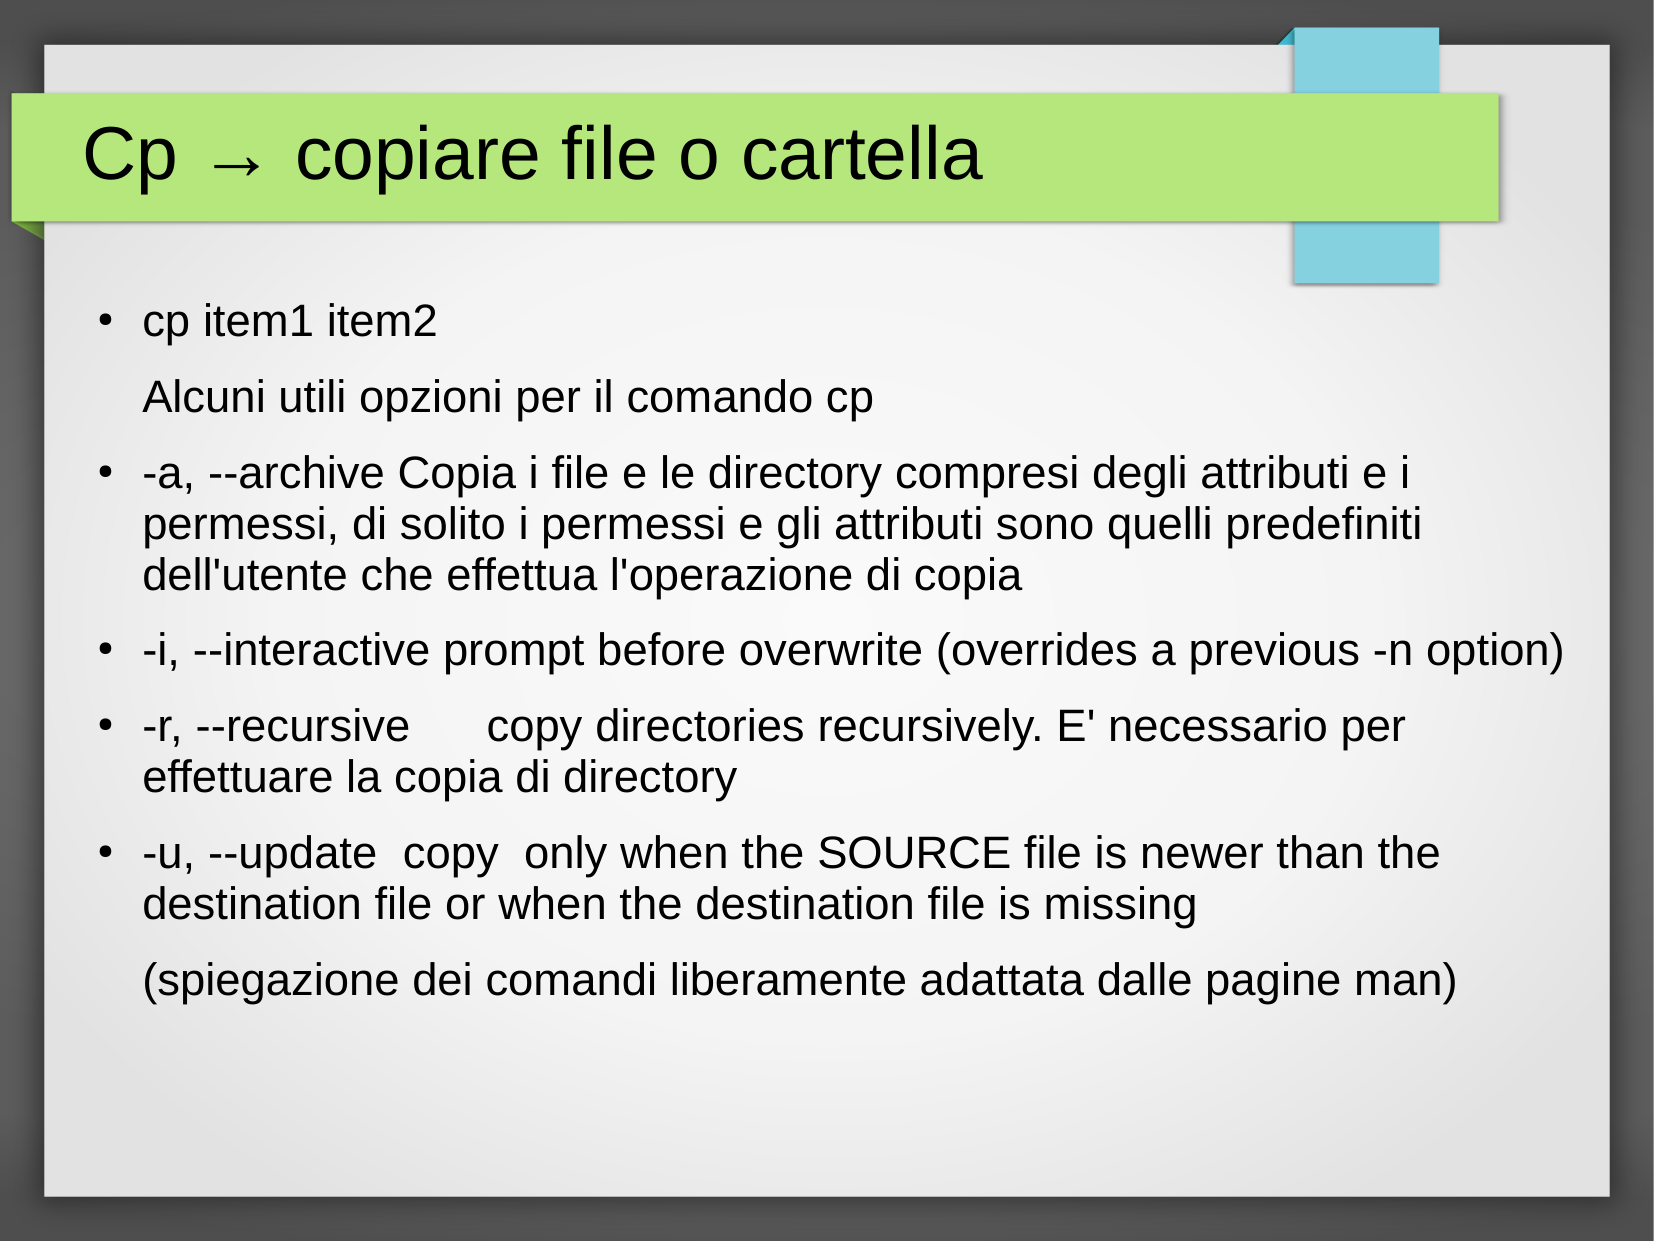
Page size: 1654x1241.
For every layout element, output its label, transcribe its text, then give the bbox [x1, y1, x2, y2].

picture [0, 0, 1654, 1241]
title Cp → copiare file o cartella [82, 94, 1264, 213]
list cp item1 item2 Alcuni utili opzioni per il comando cp -a, --archive Copia i file e le directory compresi degli attributi e i permessi, di solito i permessi e gli attributi sono quelli predefiniti dell'utente che effettua l'operazione di copia -i, --interactive prompt before overwrite (overrides a previous -n option) -r, --recursive copy directories recursively. E' necessario per effettuare la copia di directory -u, --update copy only when the SOURCE file is newer than the destination file or when the destination file is missing (spiegazione dei comandi liberamente adattata dalle pagine man) [82, 295, 1571, 1015]
